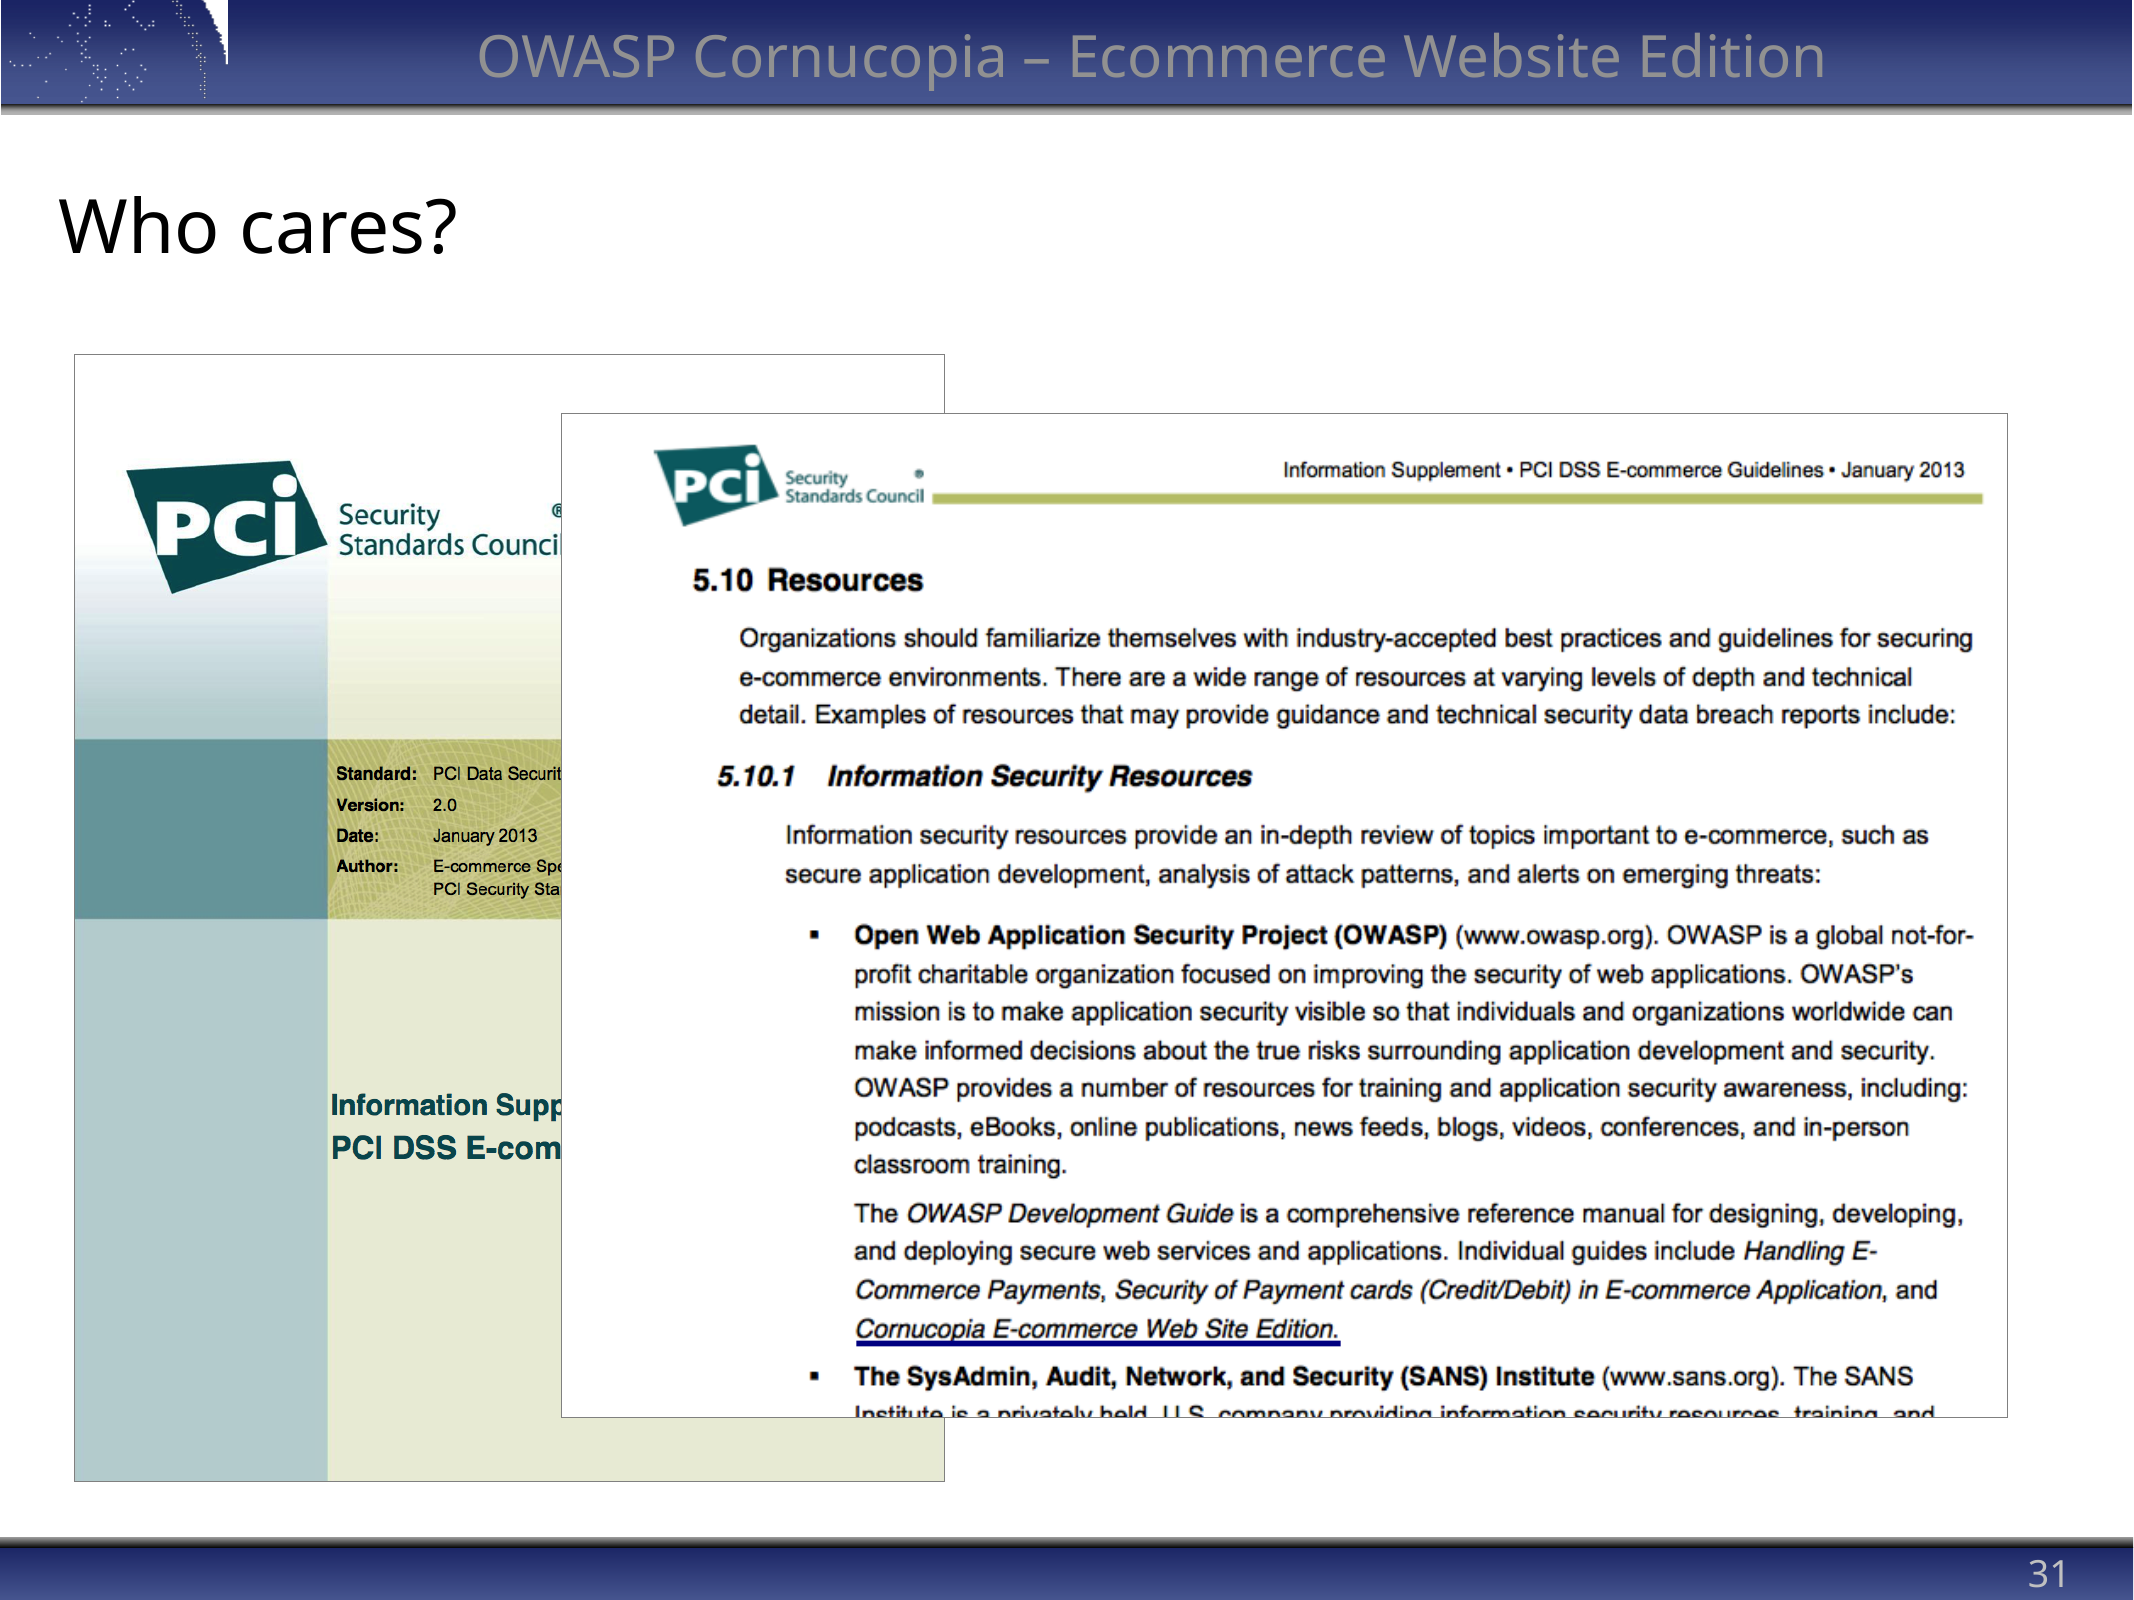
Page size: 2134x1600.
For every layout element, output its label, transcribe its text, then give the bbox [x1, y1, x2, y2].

title Who cares? [58, 124, 2126, 325]
text_box [856, 1340, 1341, 1347]
picture [74, 354, 2008, 1482]
